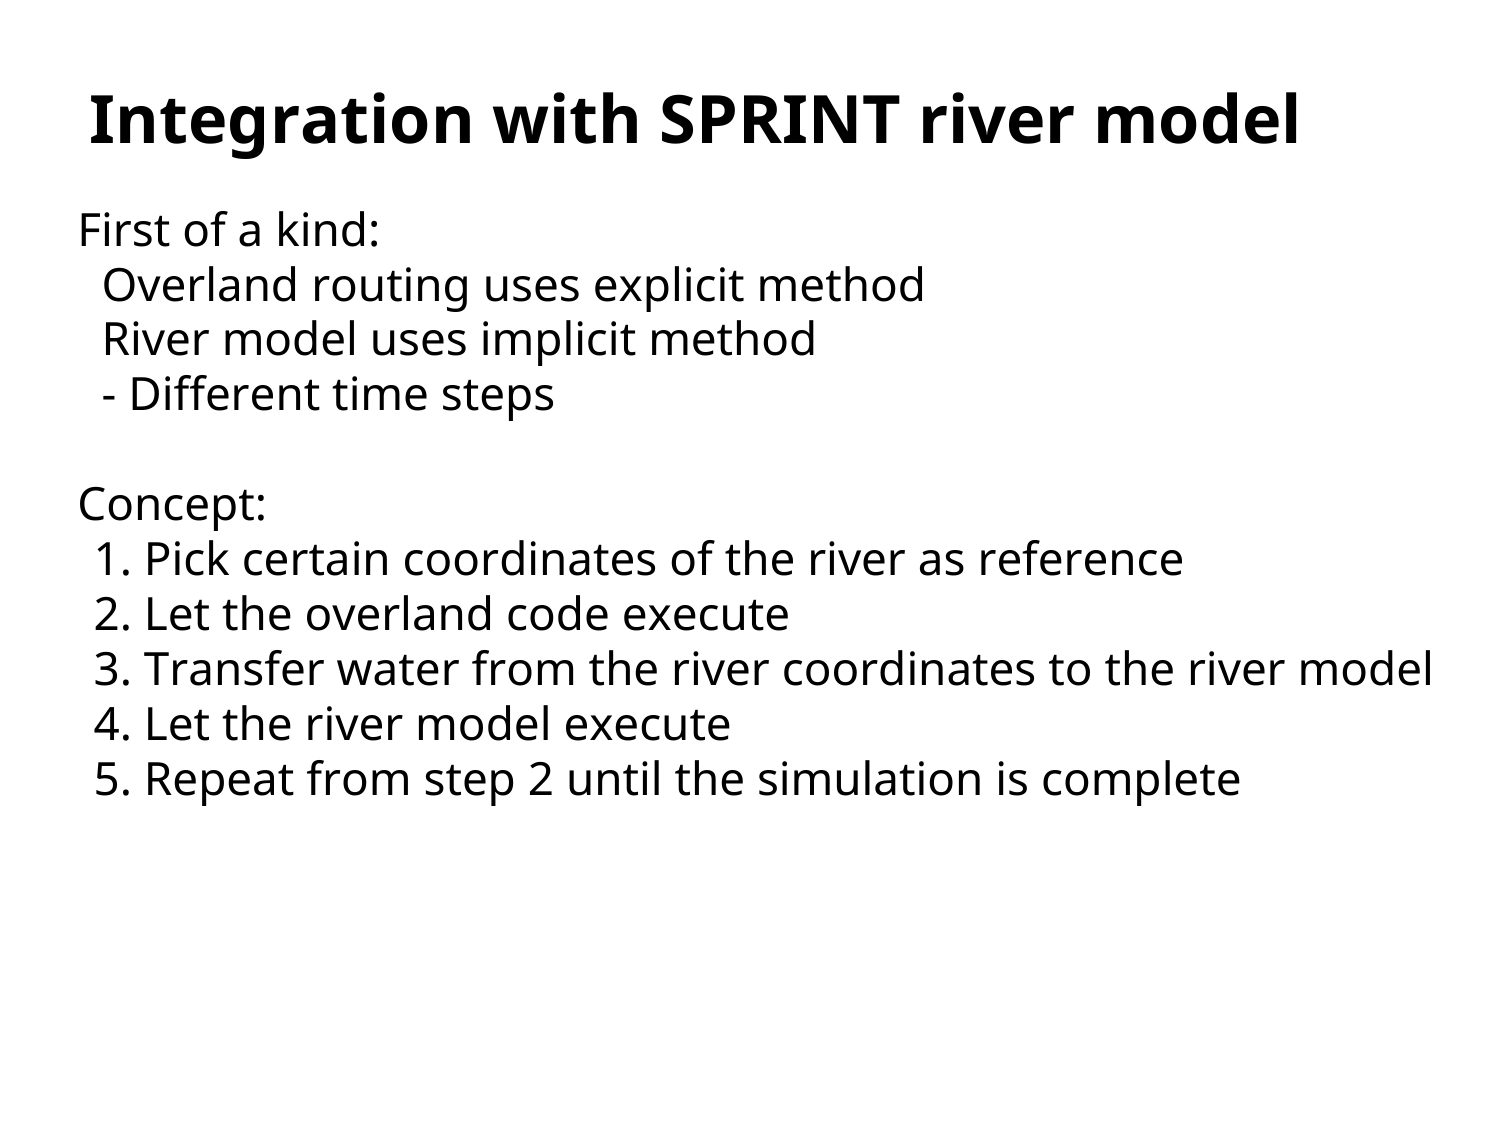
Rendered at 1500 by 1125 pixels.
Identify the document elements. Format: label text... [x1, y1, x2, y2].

text_box Integration with SPRINT river model [75, 68, 1426, 190]
text_box First of a kind: Overland routing uses explicit method River model uses implicit method - Different time steps Concept: 1. Pick certain coordinates of the river as reference 2. Let the overland code execute 3. Transfer water from the river coordinates to the river model 4. Let the river model execute 5. Repeat from step 2 until the simulation is complete [77, 287, 1500, 769]
